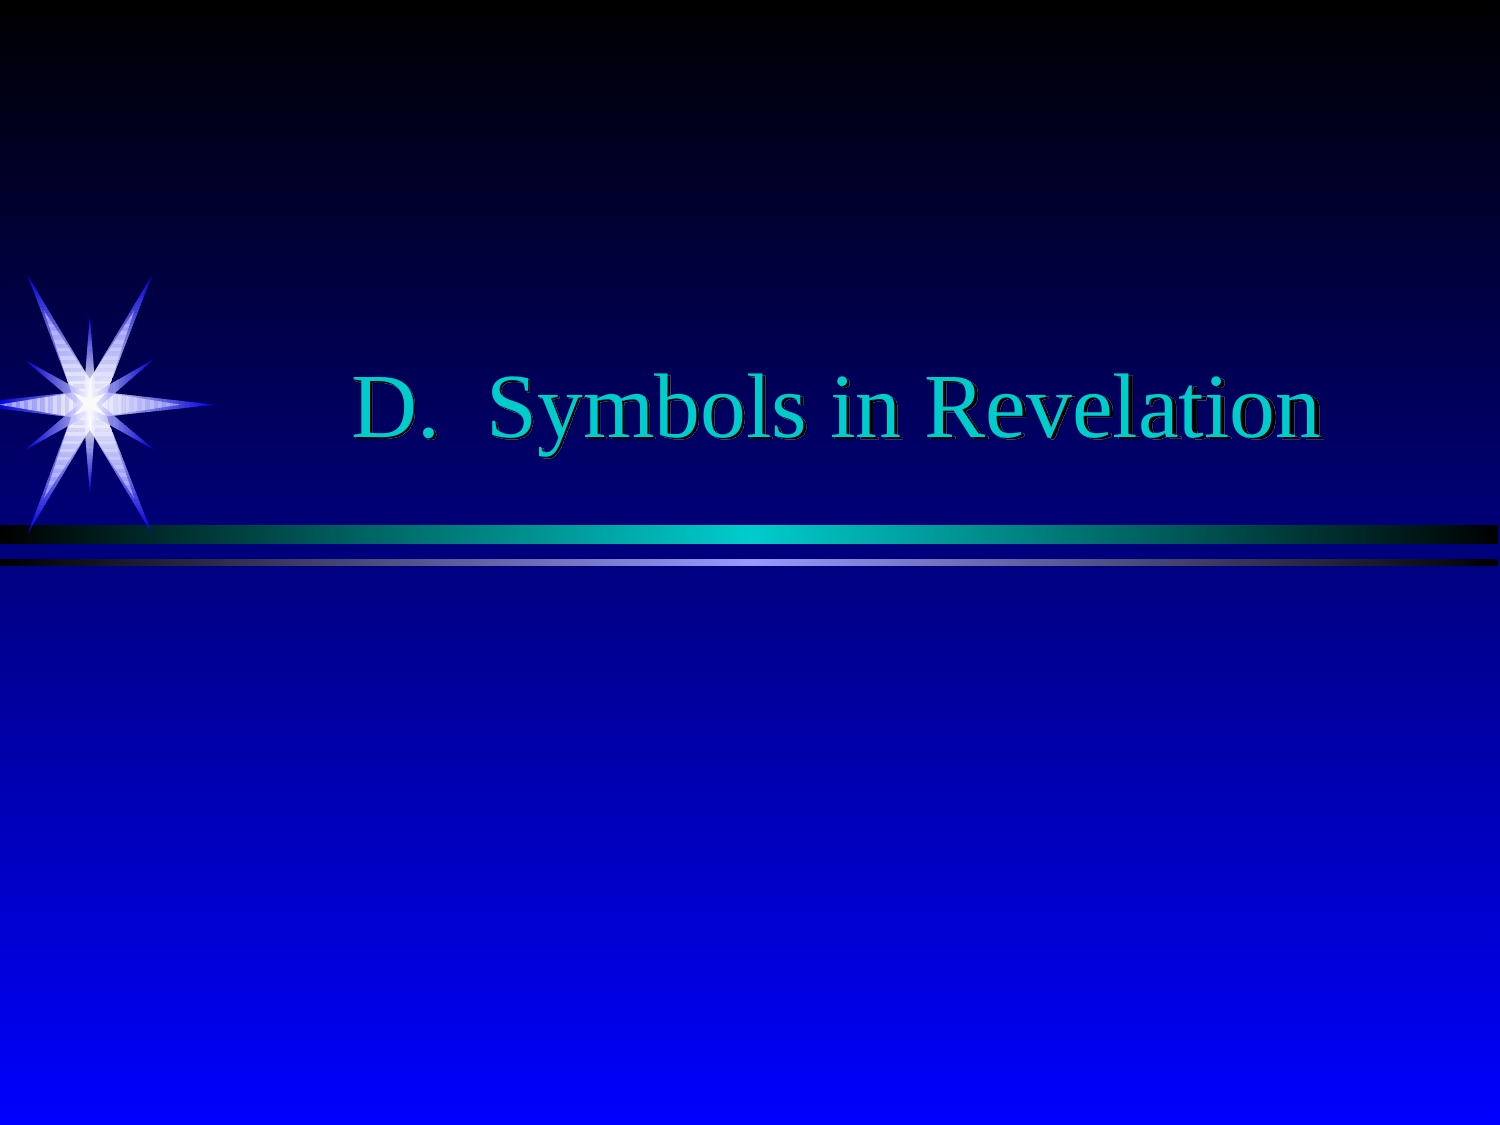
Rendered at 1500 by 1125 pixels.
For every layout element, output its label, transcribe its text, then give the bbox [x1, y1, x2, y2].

title D. Symbols in Revelation [200, 312, 1476, 501]
